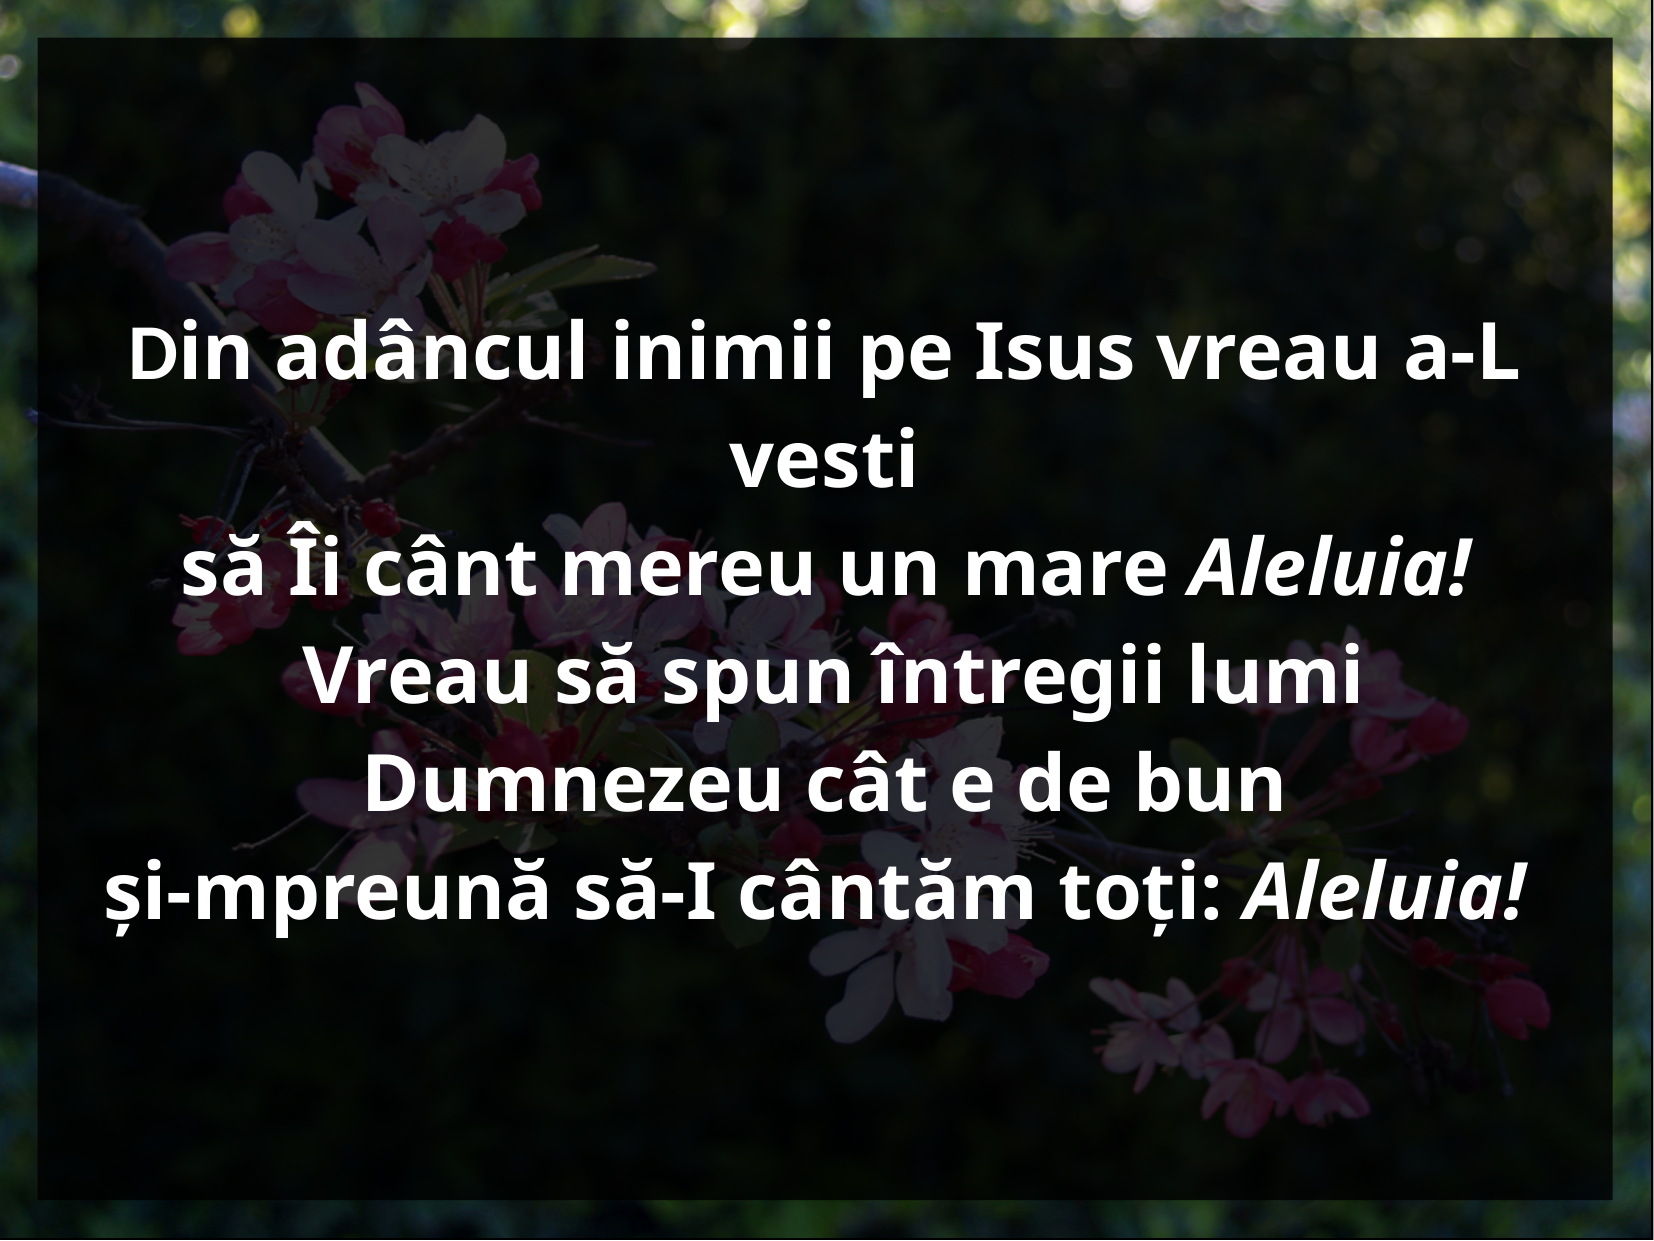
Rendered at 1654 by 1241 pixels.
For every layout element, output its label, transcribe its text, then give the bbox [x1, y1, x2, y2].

text_box Din adâncul inimii pe Isus vreau a-L vesti să Îi cânt mereu un mare Aleluia! Vreau să spun întregii lumi Dumnezeu cât e de bun şi-mpreună să-I cântăm toți: Aleluia! [37, 37, 1613, 1201]
picture [0, 0, 1651, 1238]
